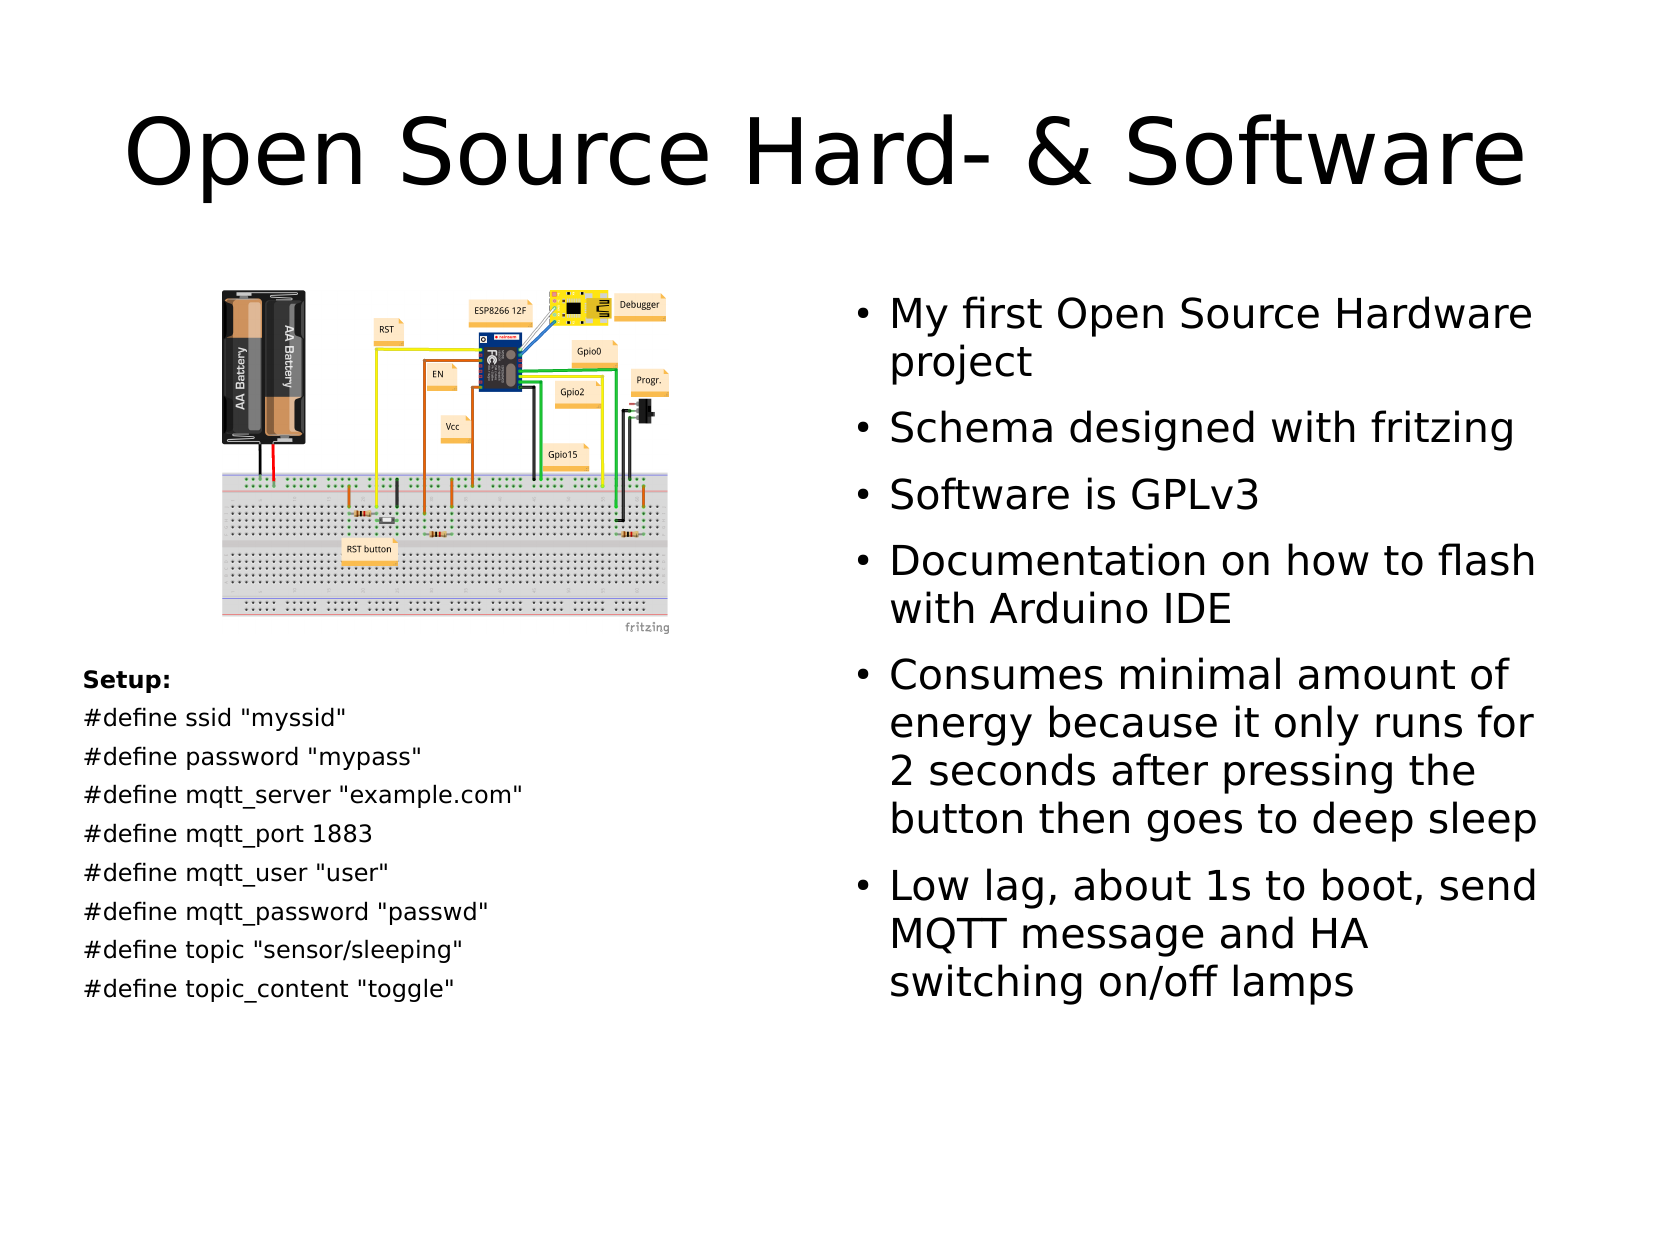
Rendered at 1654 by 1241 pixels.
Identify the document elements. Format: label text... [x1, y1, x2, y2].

picture [222, 290, 669, 634]
title Open Source Hard- & Software [82, 49, 1571, 257]
list My first Open Source Hardware project Schema designed with fritzing Software is GPLv3 Documentation on how to flash with Arduino IDE Consumes minimal amount of energy because it only runs for 2 seconds after pressing the button then goes to deep sleep Low lag, about 1s to boot, send MQTT message and HA switching on/off lamps [845, 290, 1572, 1010]
list Setup: #define ssid "myssid" #define password "mypass" #define mqtt_server "example.com" #define mqtt_port 1883 #define mqtt_user "user" #define mqtt_password "passwd" #define topic "sensor/sleeping" #define topic_content "toggle" [82, 665, 809, 1009]
